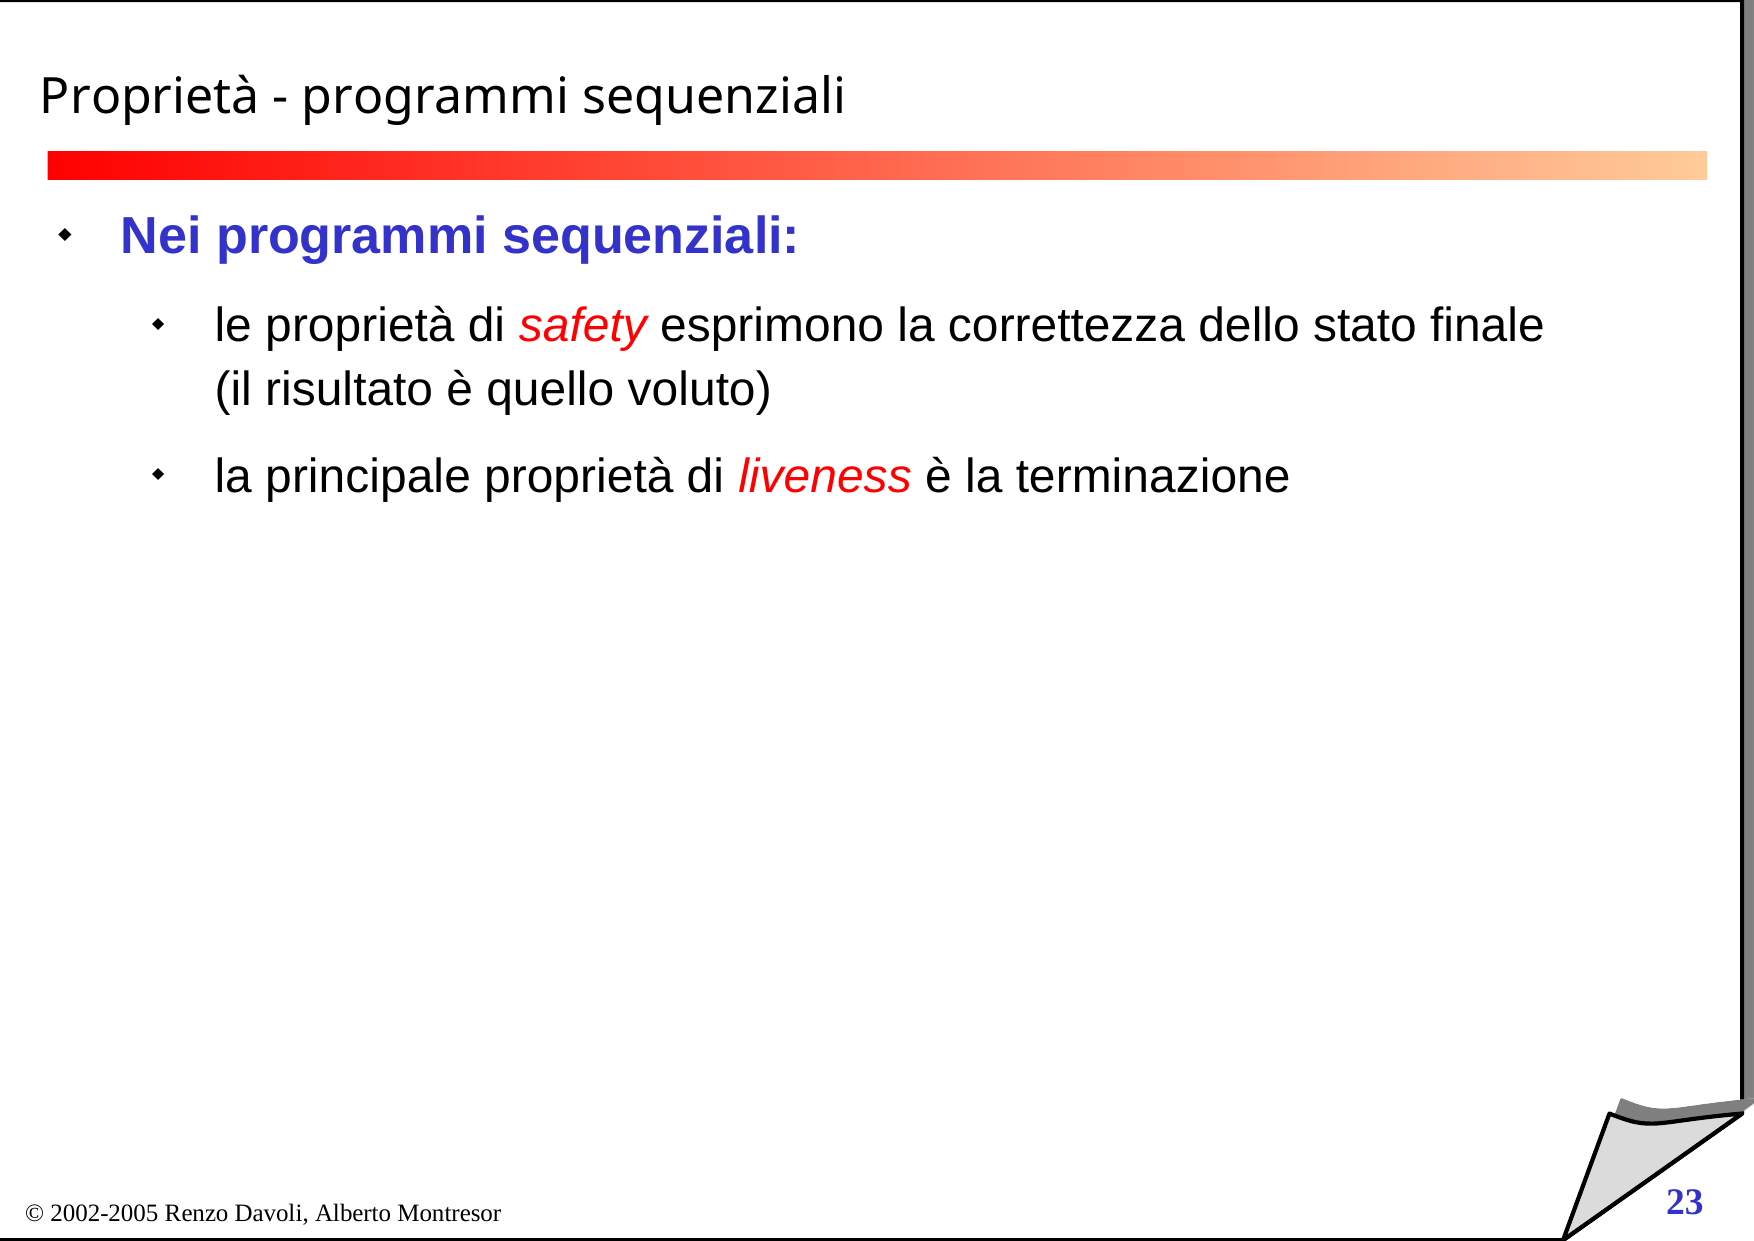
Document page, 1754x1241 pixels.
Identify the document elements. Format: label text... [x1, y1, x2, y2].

list Nei programmi sequenziali: le proprietà di safety esprimono la correttezza dello stato finale (il risultato è quello voluto) la principale proprietà di liveness è la terminazione [58, 206, 1696, 667]
title Proprietà - programmi sequenziali [39, 49, 1713, 144]
